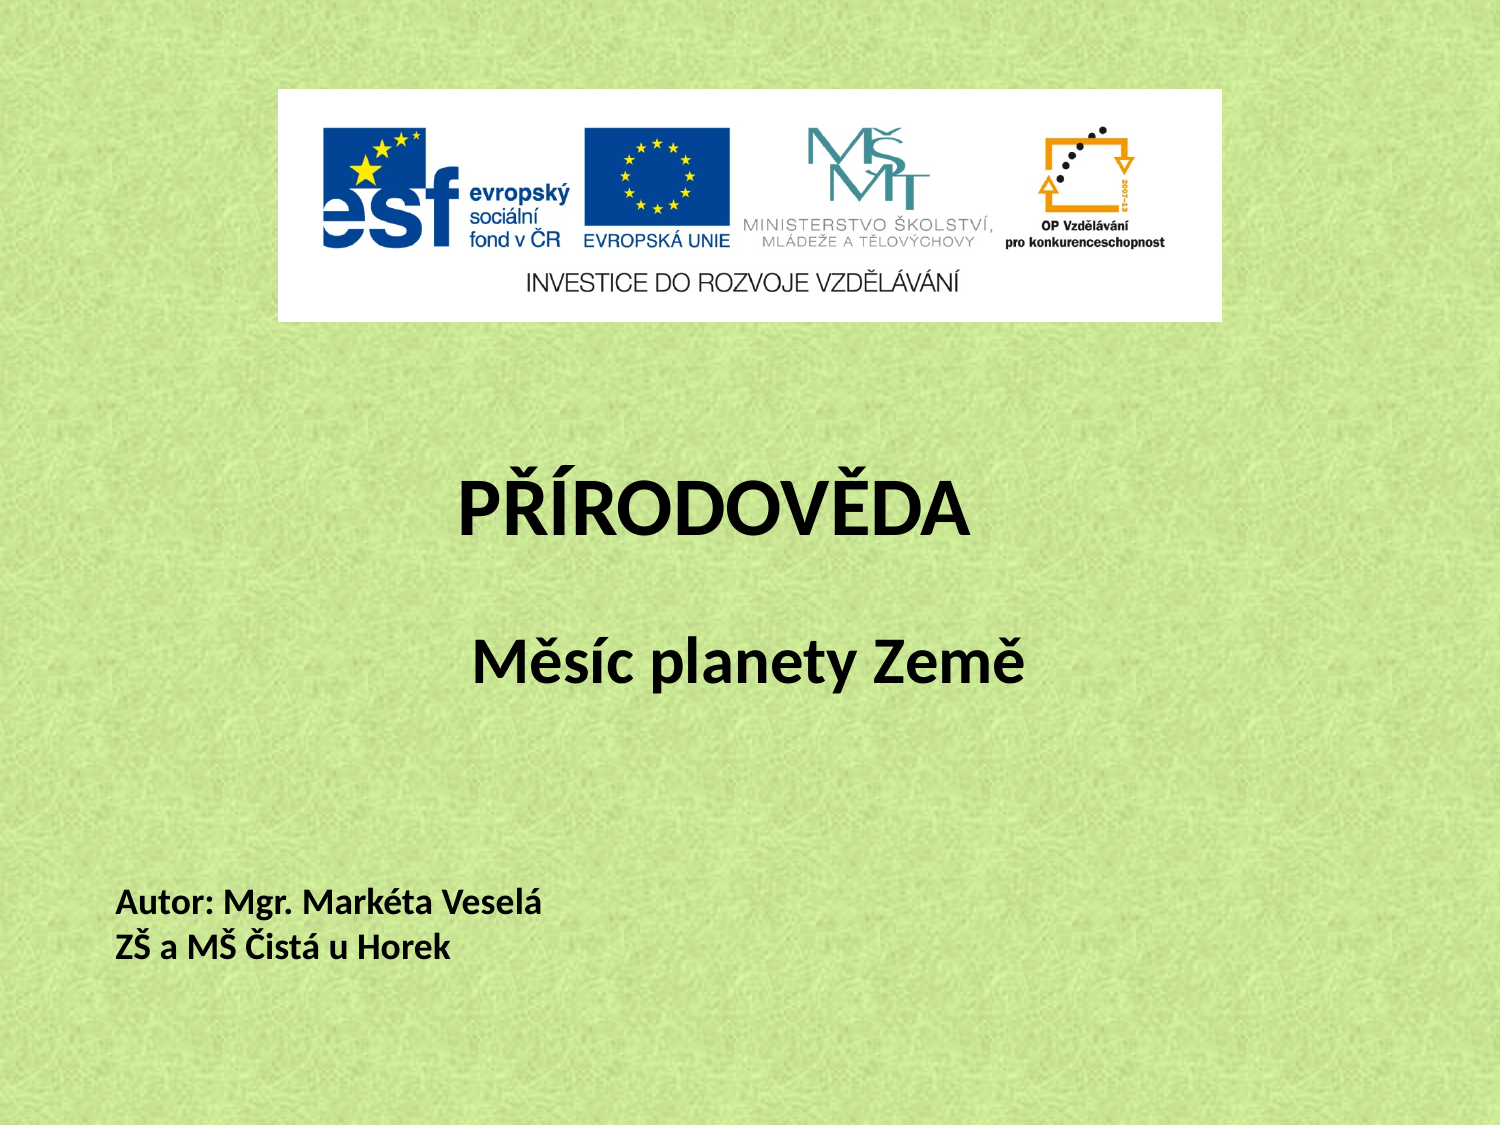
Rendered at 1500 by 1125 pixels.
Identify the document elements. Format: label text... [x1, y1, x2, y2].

text_box Měsíc planety Země [336, 609, 1152, 706]
text_box Autor: Mgr. Markéta Veselá ZŠ a MŠ Čistá u Horek [100, 869, 762, 976]
text_box PŘÍRODOVĚDA [442, 444, 1046, 561]
picture [278, 90, 1222, 322]
